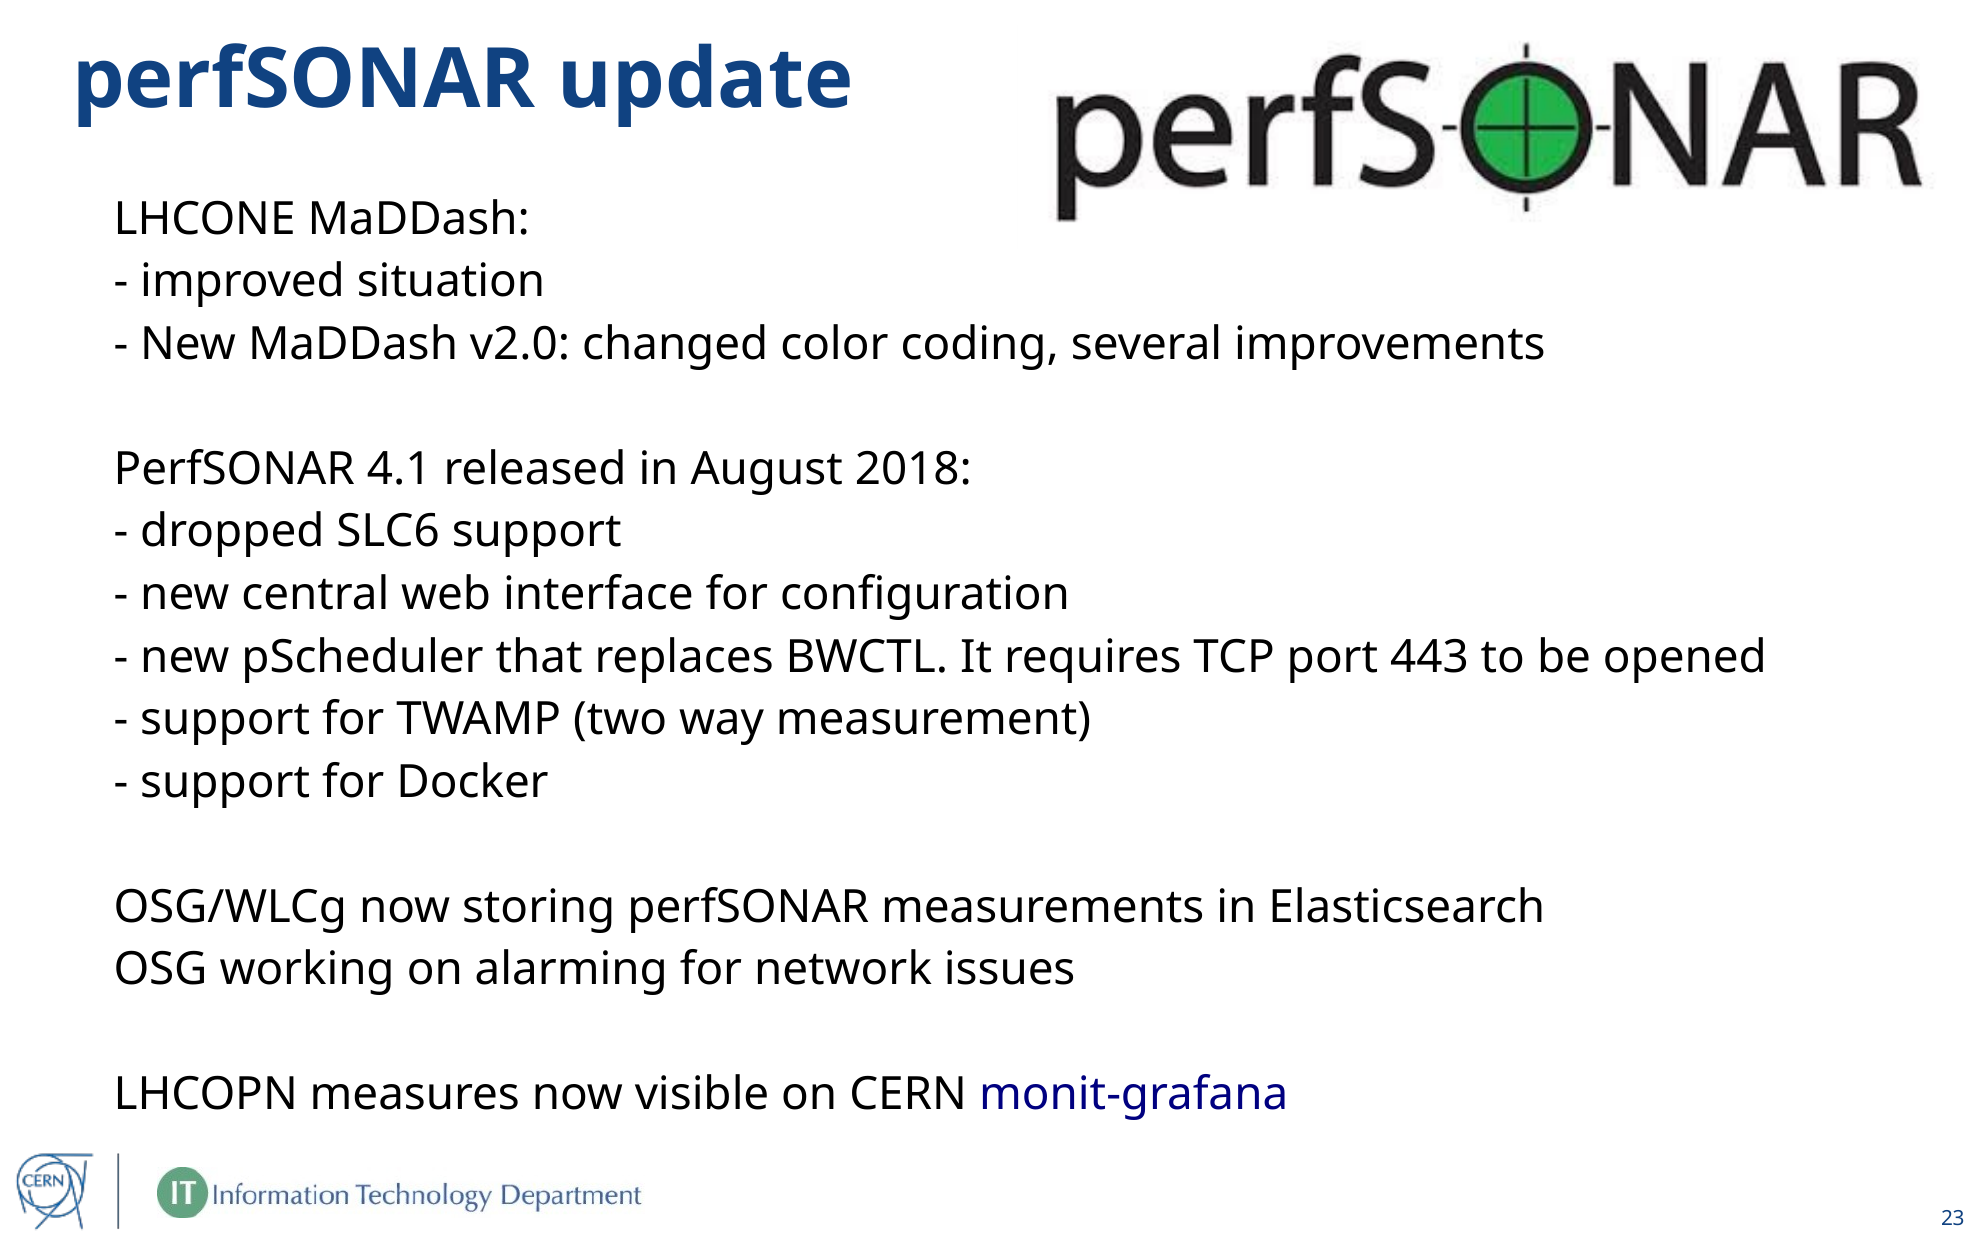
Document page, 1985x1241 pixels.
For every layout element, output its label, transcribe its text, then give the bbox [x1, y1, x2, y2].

text_box LHCONE MaDDash: - improved situation - New MaDDash v2.0: changed color coding, several improvements PerfSONAR 4.1 released in August 2018: - dropped SLC6 support - new central web interface for configuration - new pScheduler that replaces BWCTL. It requires TCP port 443 to be opened - support for TWAMP (two way measurement) - support for Docker OSG/WLCg now storing perfSONAR measurements in Elasticsearch OSG working on alarming for network issues LHCOPN measures now visible on CERN monit-grafana [98, 177, 1965, 1241]
picture [51, 1200, 64, 1215]
picture [16, 1188, 64, 1236]
title perfSONAR update [71, 0, 1834, 166]
picture [1016, 25, 1965, 249]
picture [38, 1207, 55, 1215]
picture [19, 1188, 64, 1207]
